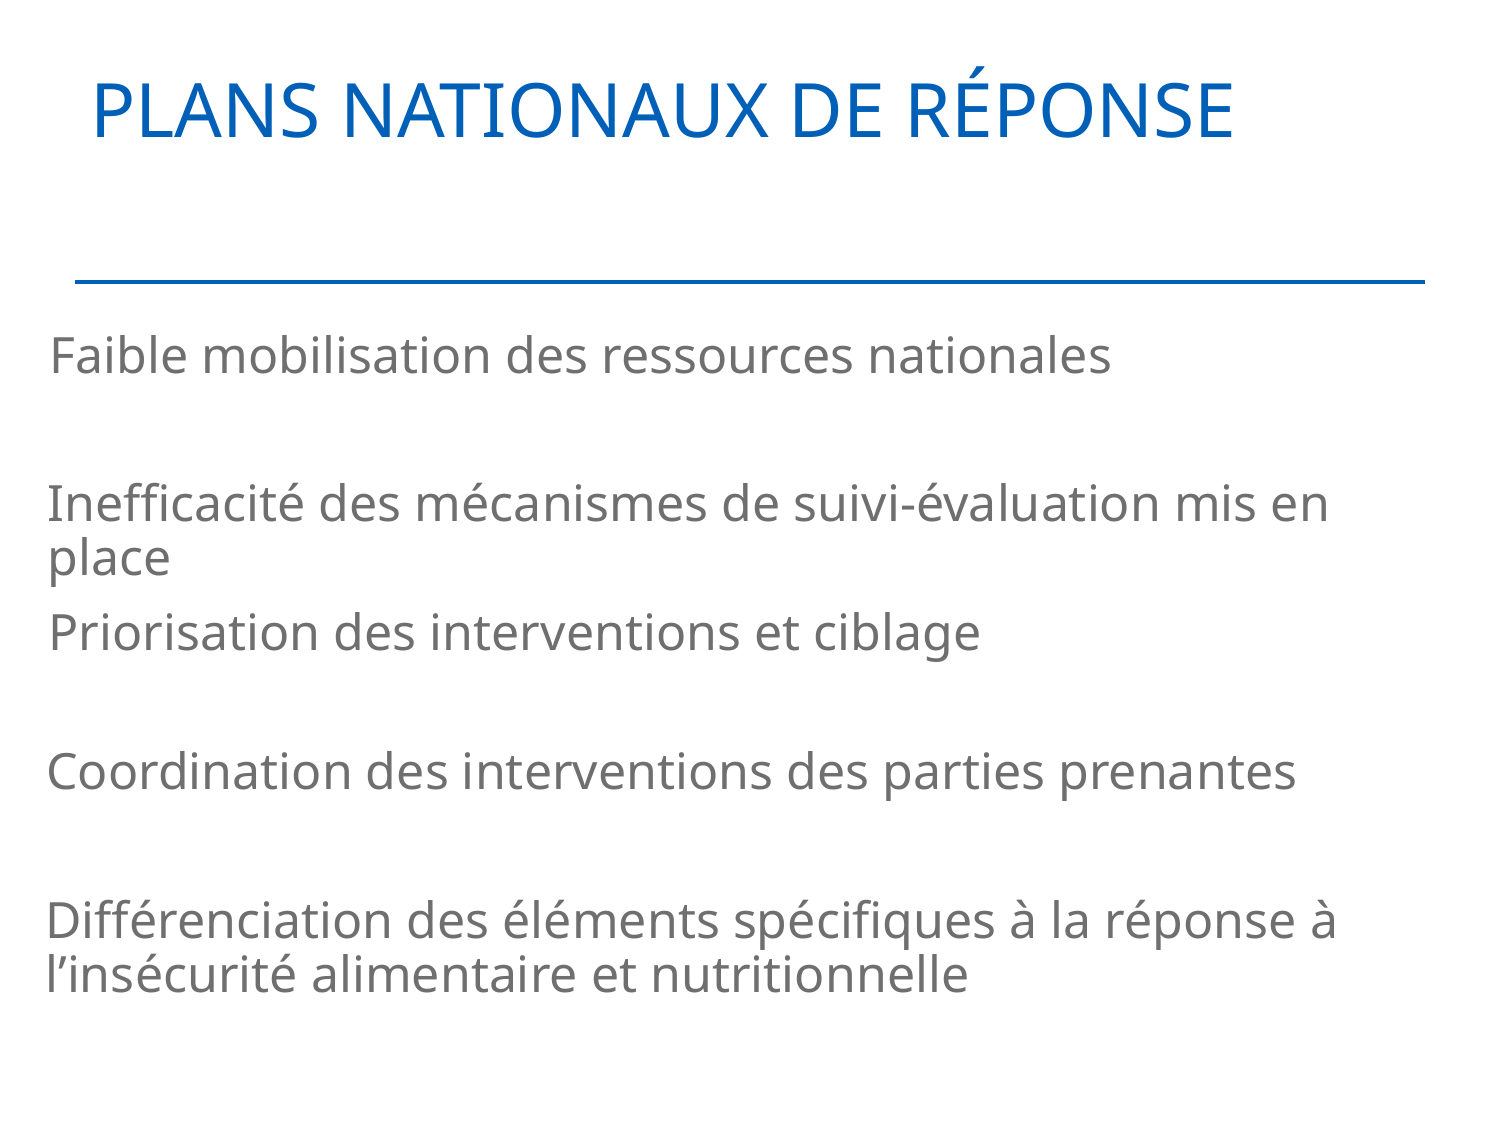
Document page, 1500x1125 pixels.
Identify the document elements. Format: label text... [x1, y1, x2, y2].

text_box Différenciation des éléments spécifiques à la réponse à l’insécurité alimentaire et nutritionnelle [30, 888, 1459, 978]
text_box Faible mobilisation des ressources nationales [34, 323, 1464, 403]
text_box Inefficacité des mécanismes de suivi-évaluation mis en place [32, 470, 1461, 550]
title Plans nationaux de réponse [75, 53, 1426, 271]
text_box Priorisation des interventions et ciblage [33, 600, 1462, 679]
text_box Coordination des interventions des parties prenantes [31, 739, 1460, 829]
